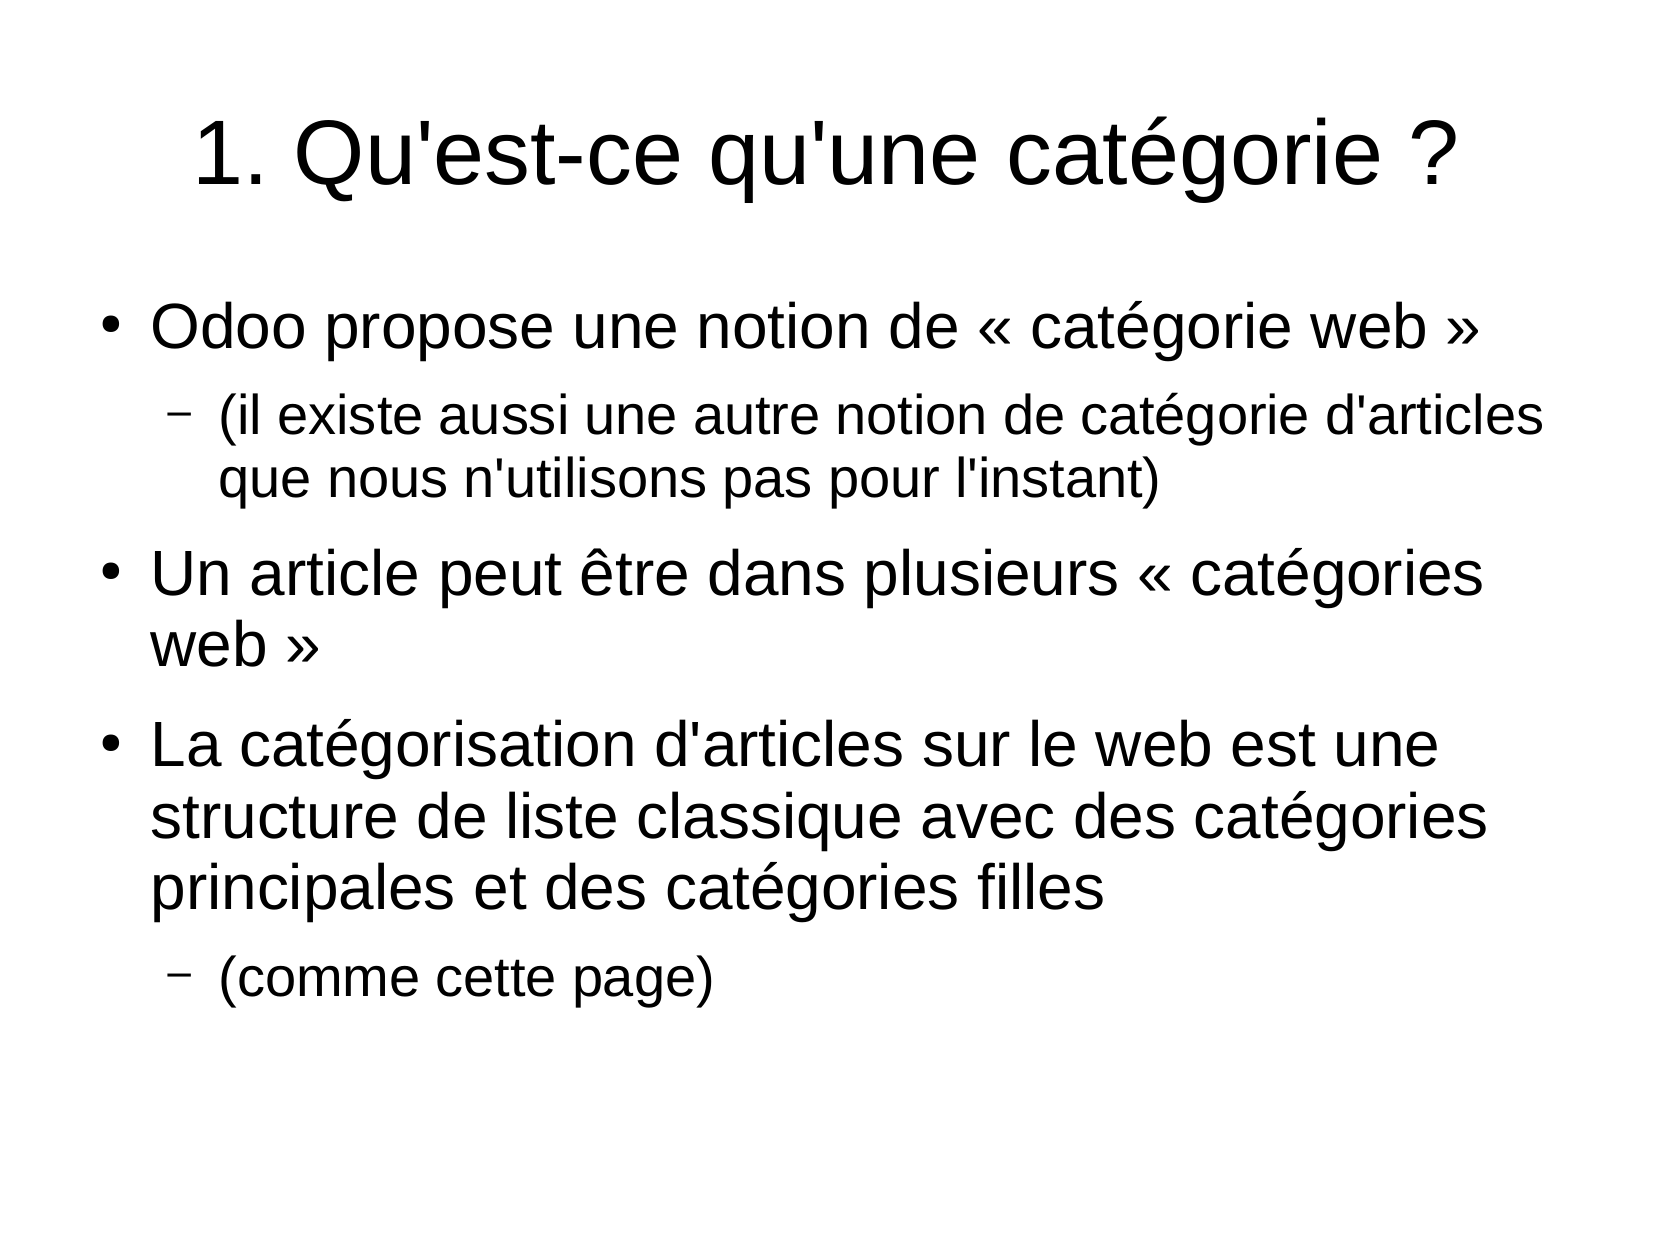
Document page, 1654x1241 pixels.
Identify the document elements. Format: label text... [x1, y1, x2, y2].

title 1. Qu'est-ce qu'une catégorie ? [82, 49, 1571, 257]
list Odoo propose une notion de « catégorie web » (il existe aussi une autre notion de catégorie d'articles que nous n'utilisons pas pour l'instant) Un article peut être dans plusieurs « catégories web » La catégorisation d'articles sur le web est une structure de liste classique avec des catégories principales et des catégories filles (comme cette page) [82, 290, 1571, 1010]
